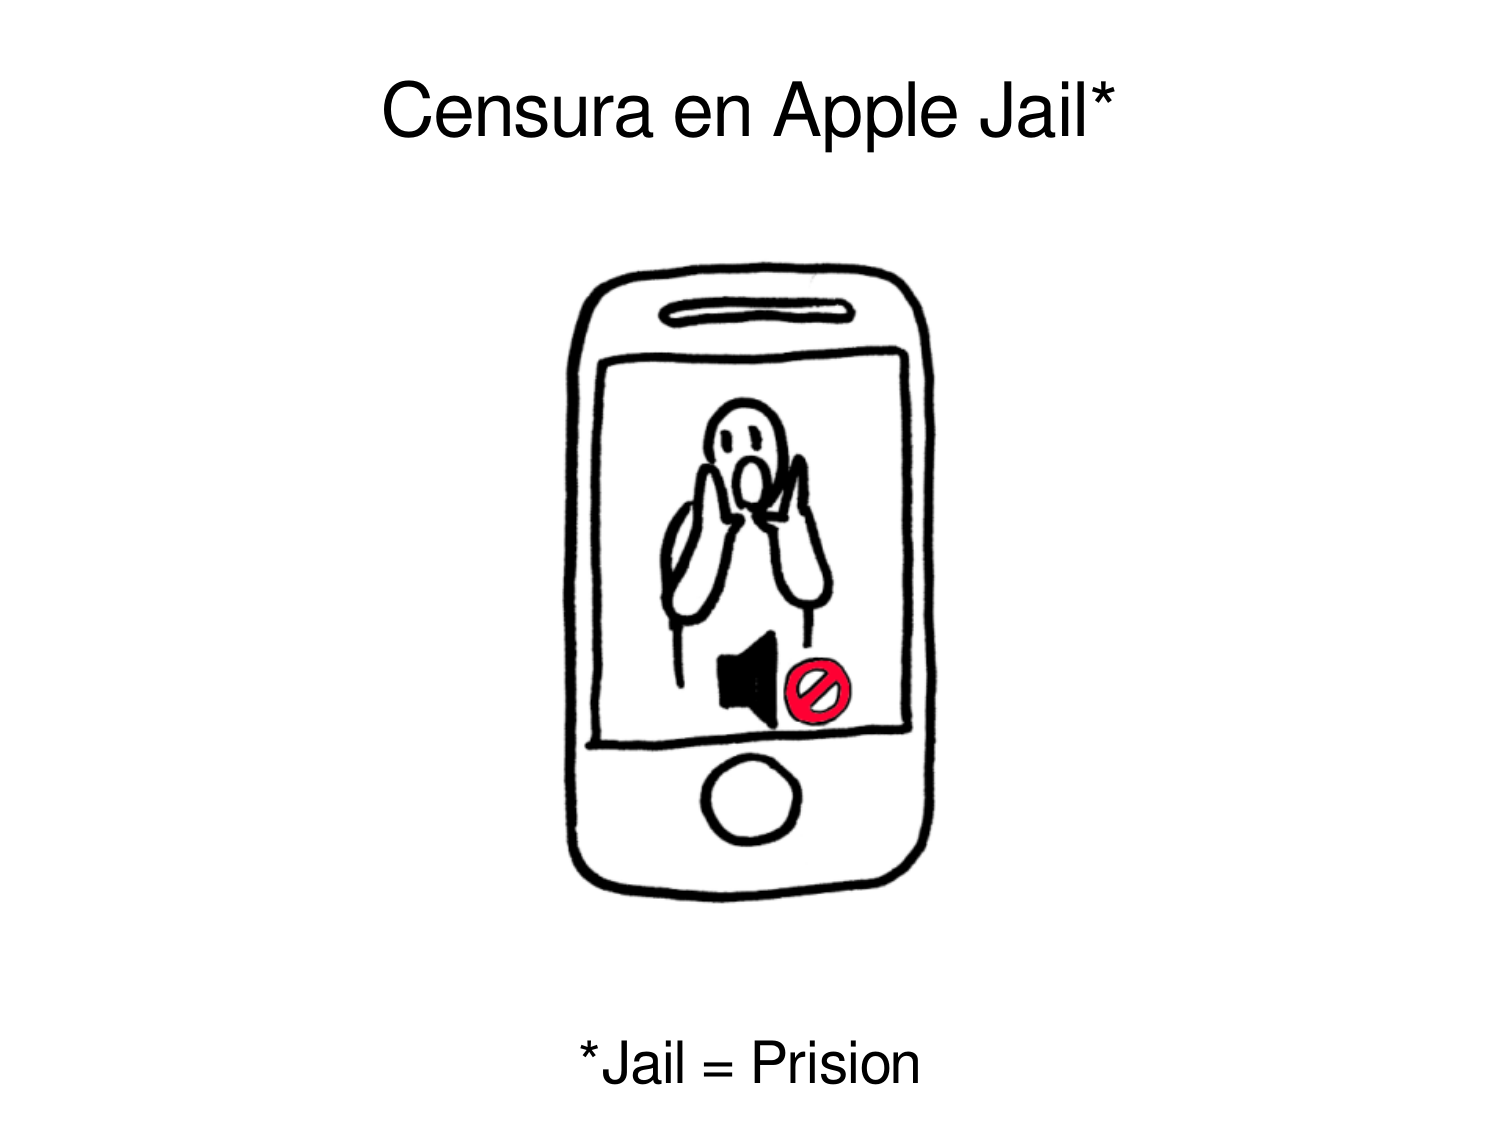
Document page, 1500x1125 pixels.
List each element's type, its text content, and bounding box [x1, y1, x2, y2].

picture [550, 248, 950, 916]
text_box Censura en Apple Jail* [82, 60, 1418, 158]
text_box *Jail = Prision [57, 963, 1443, 1111]
